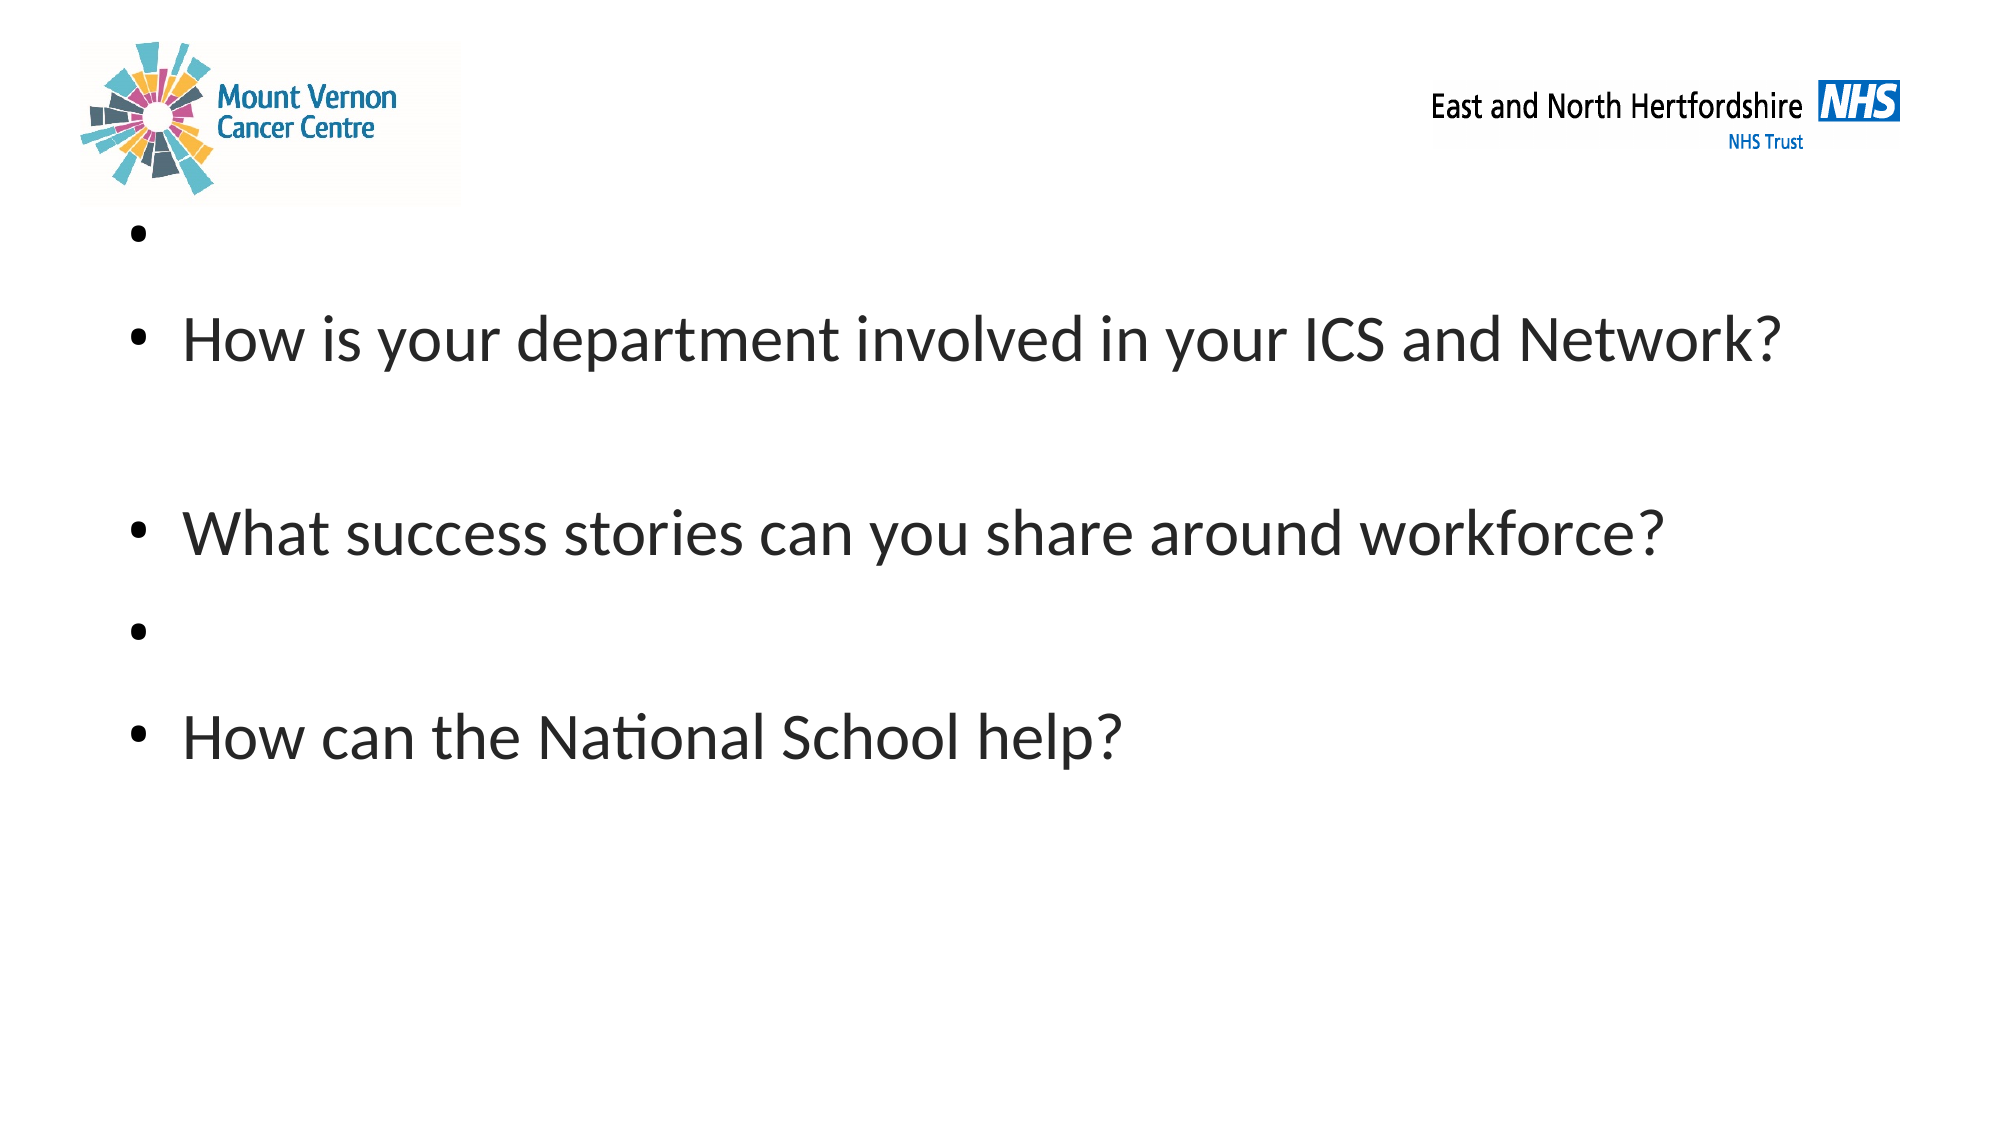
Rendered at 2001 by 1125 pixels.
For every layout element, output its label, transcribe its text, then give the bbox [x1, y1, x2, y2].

list How is your department involved in your ICS and Network? What success stories can you share around workforce? How can the National School help? [111, 180, 1890, 992]
